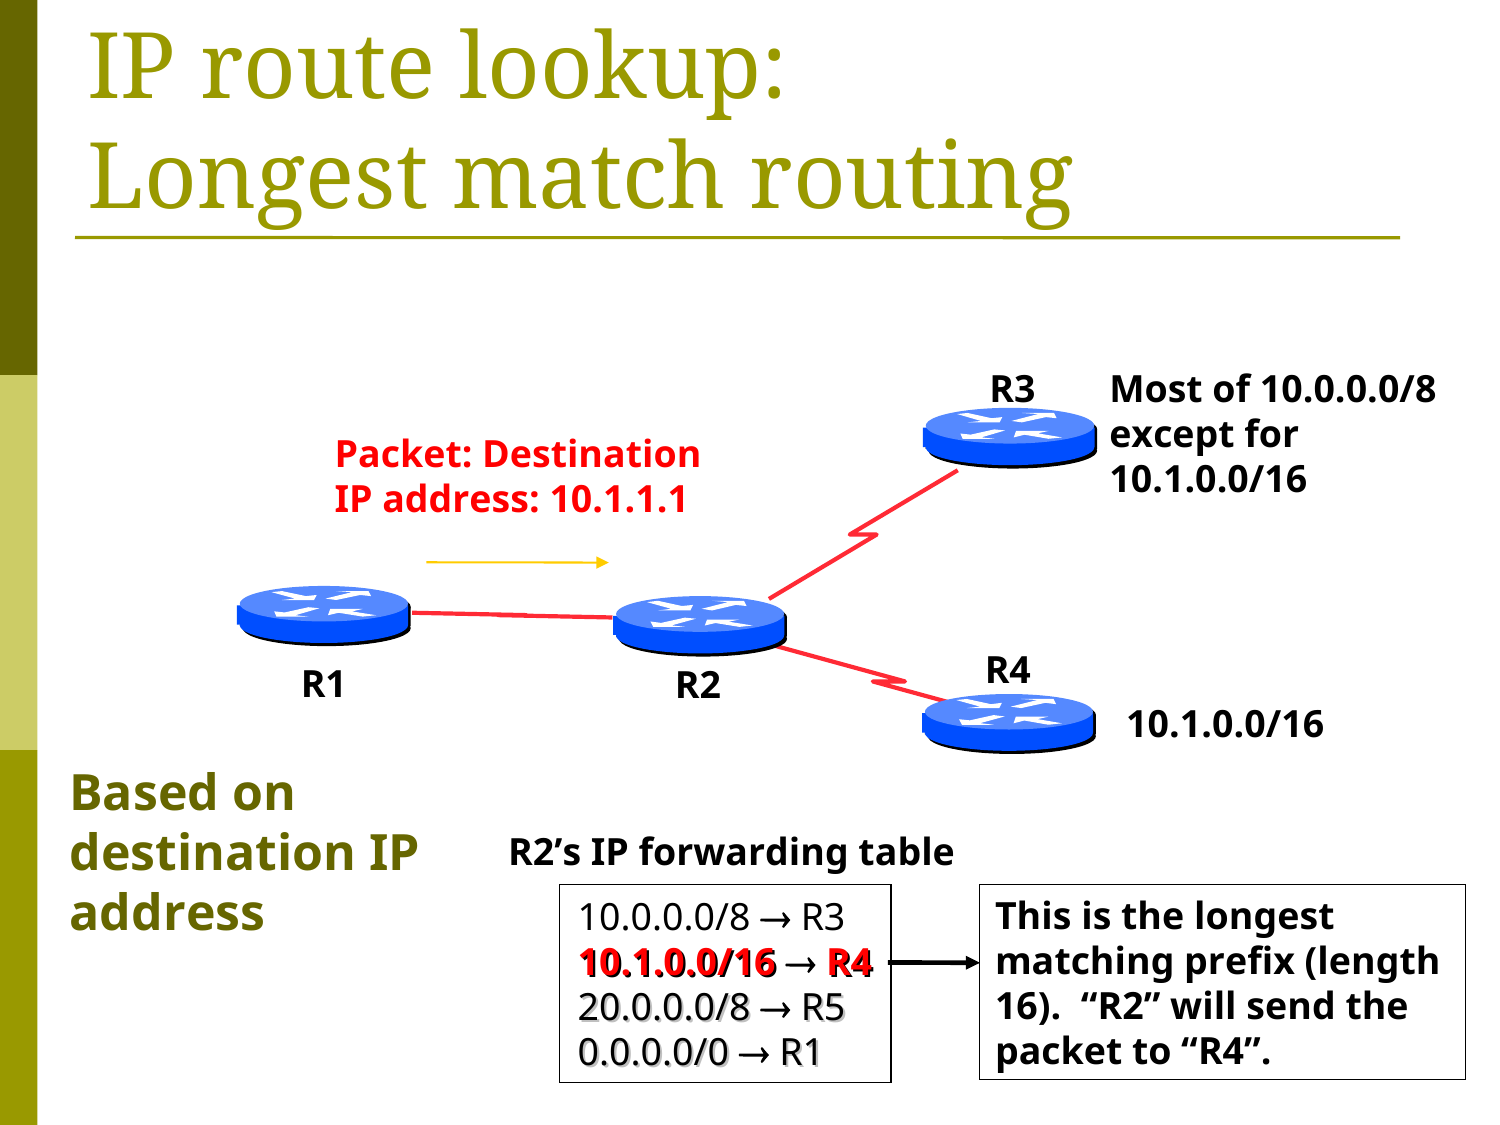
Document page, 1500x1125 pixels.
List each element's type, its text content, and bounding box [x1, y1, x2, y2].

text_box R2’s IP forwarding table [489, 818, 974, 882]
text_box [922, 407, 1093, 469]
text_box 10.0.0.0/8  R3 10.1.0.0/16  R4 20.0.0.0/8  R5 0.0.0.0/0  R1 [559, 884, 891, 1083]
text_box Packet: Destination IP address: 10.1.1.1 [316, 421, 720, 530]
text_box This is the longest matching prefix (length 16). “R2” will send the packet to “R4”. [979, 884, 1466, 1080]
title IP route lookup: Longest match routing [75, 0, 1394, 233]
text_box Based on destination IP address [51, 751, 475, 950]
text_box R2 [659, 653, 737, 714]
text_box Most of 10.0.0.0/8 except for 10.1.0.0/16 [1093, 357, 1497, 509]
text_box [613, 596, 788, 656]
text_box [922, 695, 1096, 754]
text_box R3 [973, 357, 1052, 410]
text_box [236, 585, 411, 647]
text_box R1 [283, 651, 366, 715]
text_box 10.1.0.0/16 [1110, 692, 1341, 753]
text_box R4 [969, 638, 1047, 699]
